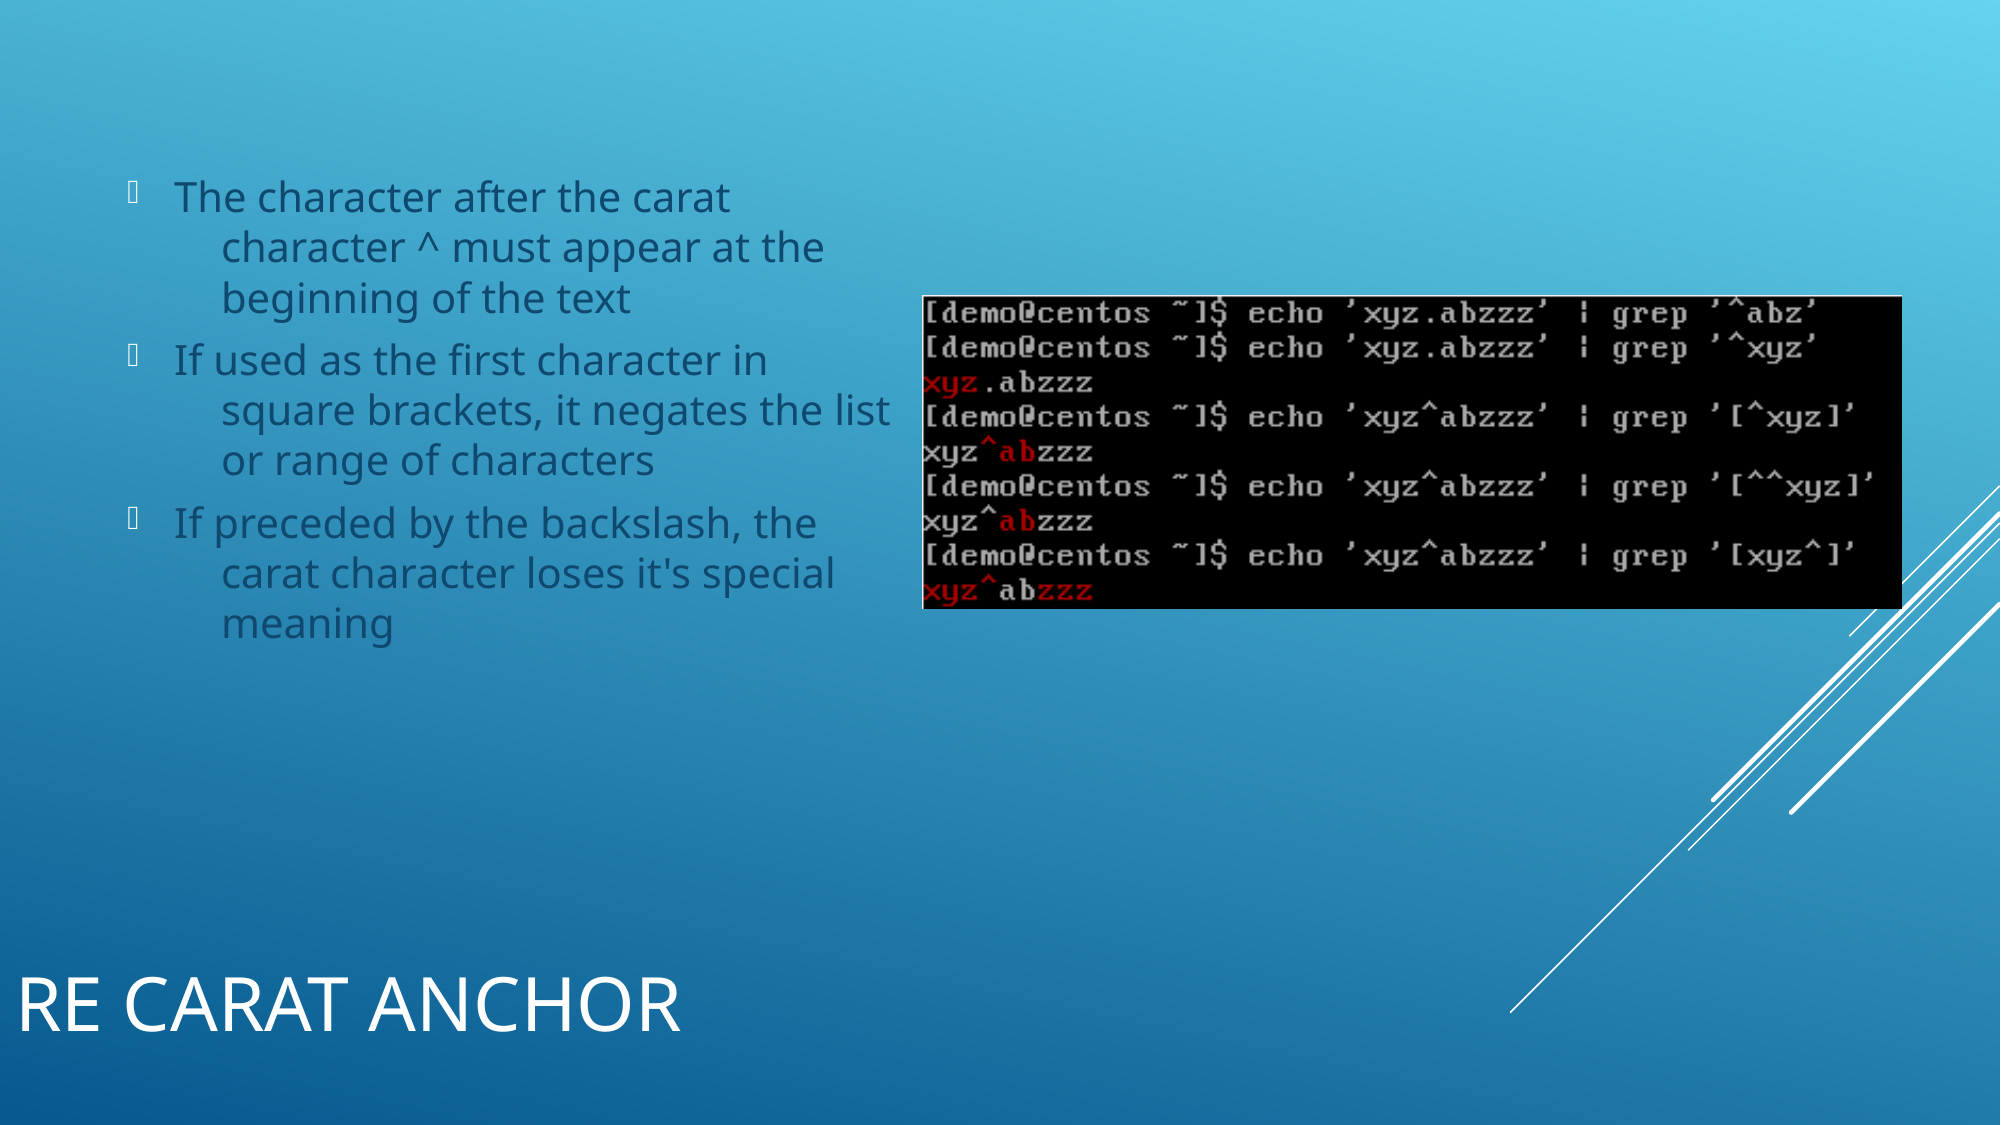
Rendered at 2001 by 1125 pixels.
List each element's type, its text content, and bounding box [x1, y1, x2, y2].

list The character after the carat character ^ must appear at the beginning of the text If used as the first character in square brackets, it negates the list or range of characters If preceded by the backslash, the carat character loses it's special meaning [112, 112, 923, 706]
picture [922, 295, 1902, 609]
title re carat anchor [0, 877, 1401, 1125]
